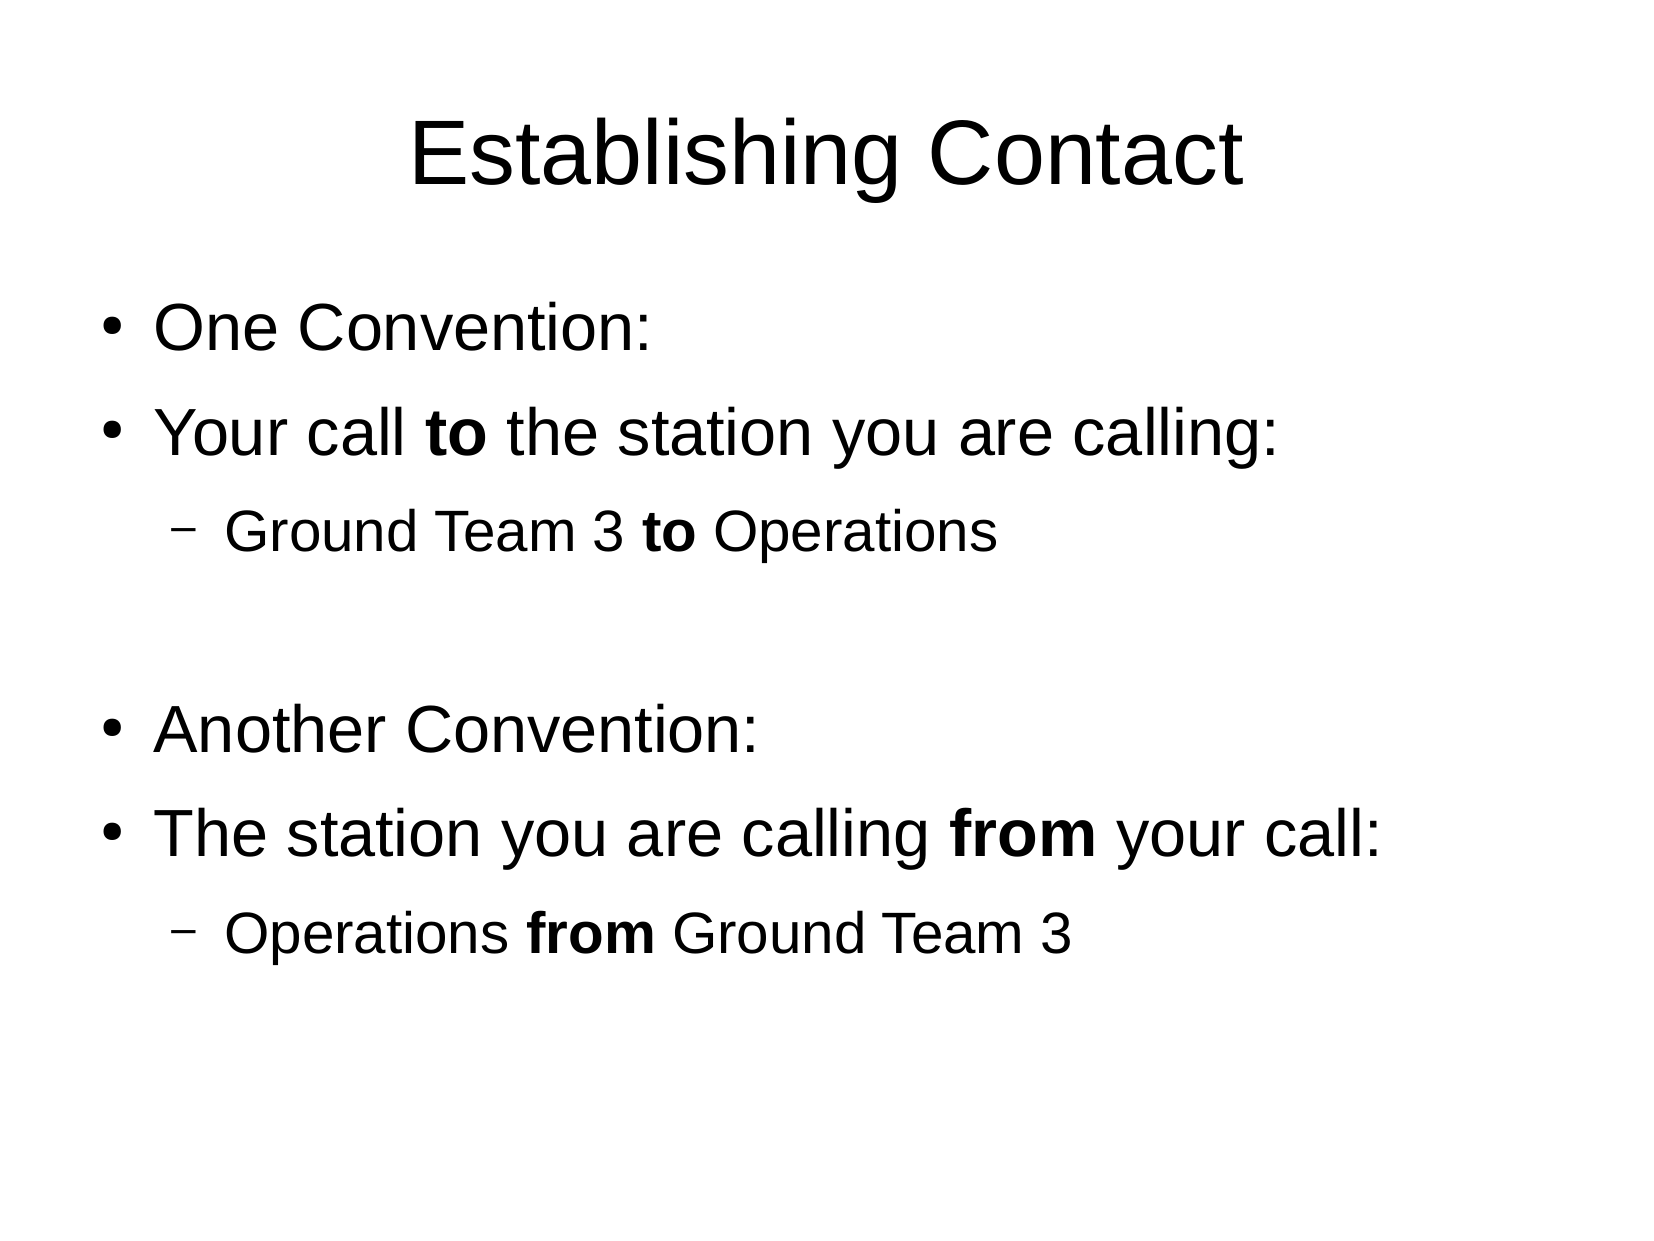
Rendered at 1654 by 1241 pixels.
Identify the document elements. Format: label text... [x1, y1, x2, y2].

title Establishing Contact [82, 49, 1571, 257]
list One Convention: Your call to the station you are calling: Ground Team 3 to Operations Another Convention: The station you are calling from your call: Operations from Ground Team 3 [82, 290, 1571, 1010]
